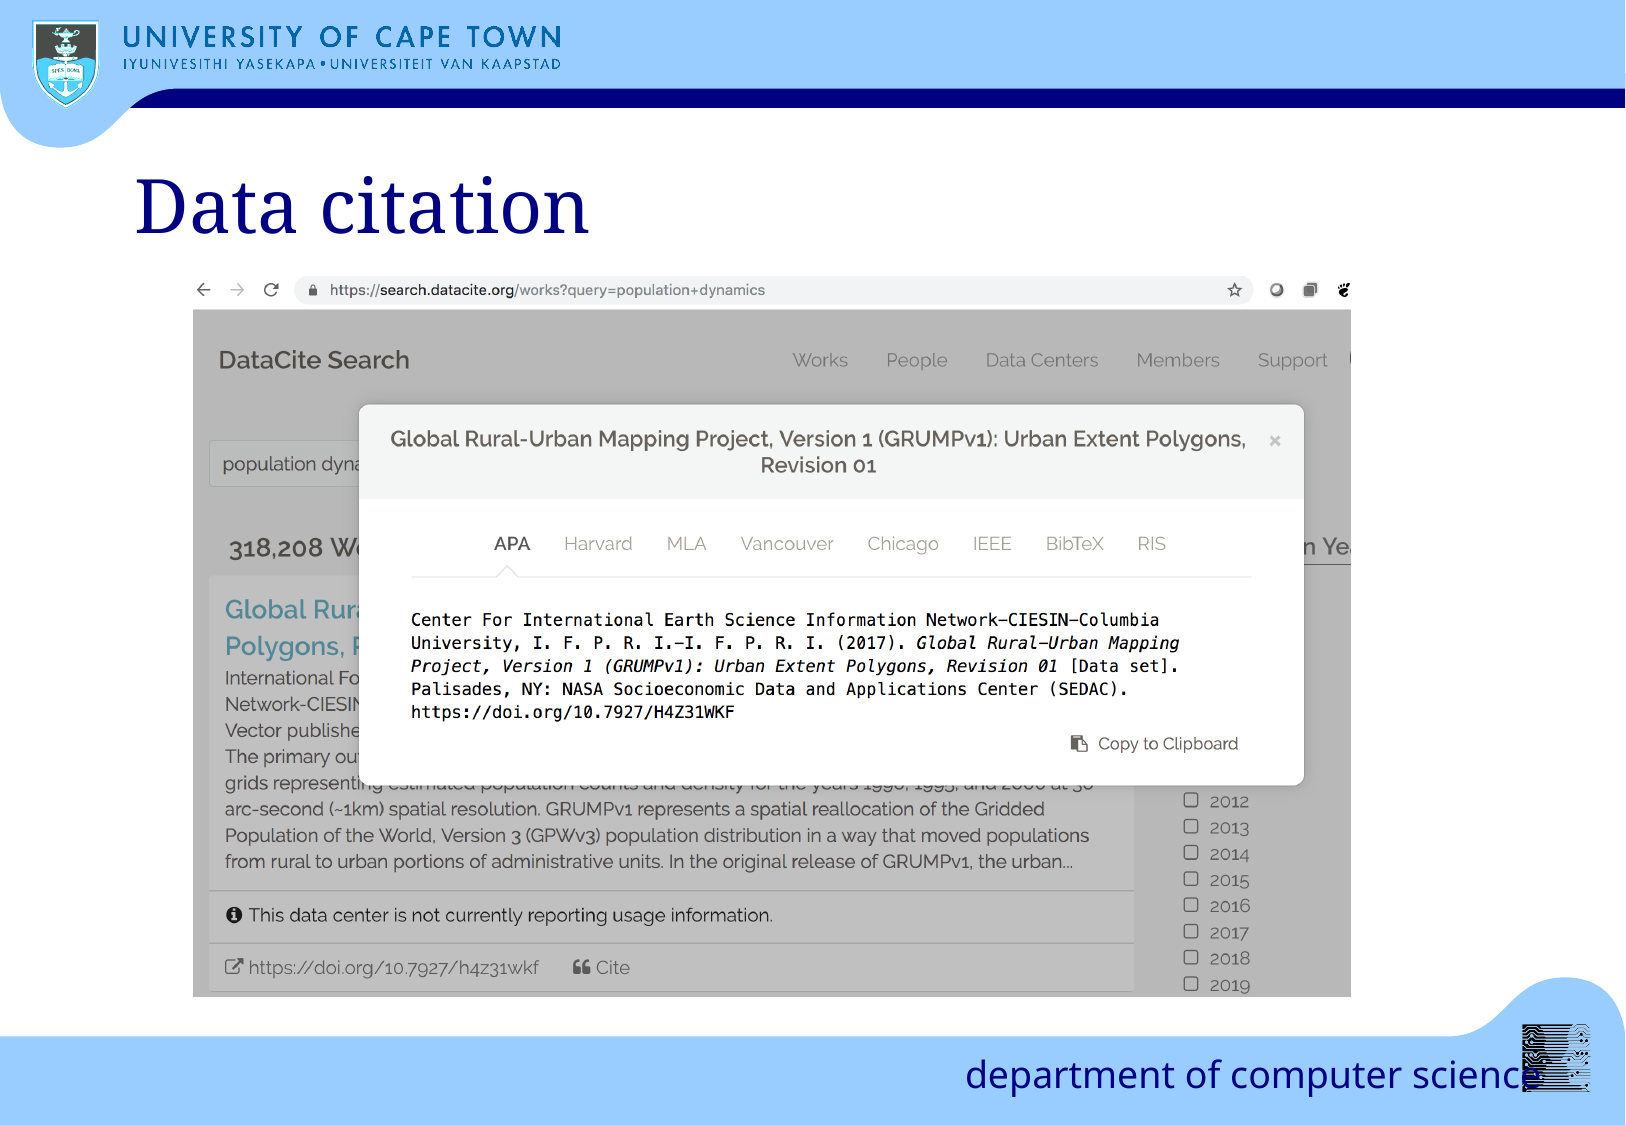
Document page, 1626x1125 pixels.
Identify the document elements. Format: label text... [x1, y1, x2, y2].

picture [193, 276, 1351, 997]
picture [1522, 1024, 1591, 1092]
picture [1526, 1070, 1536, 1076]
title Data citation [134, 140, 1571, 268]
picture [120, 23, 563, 71]
